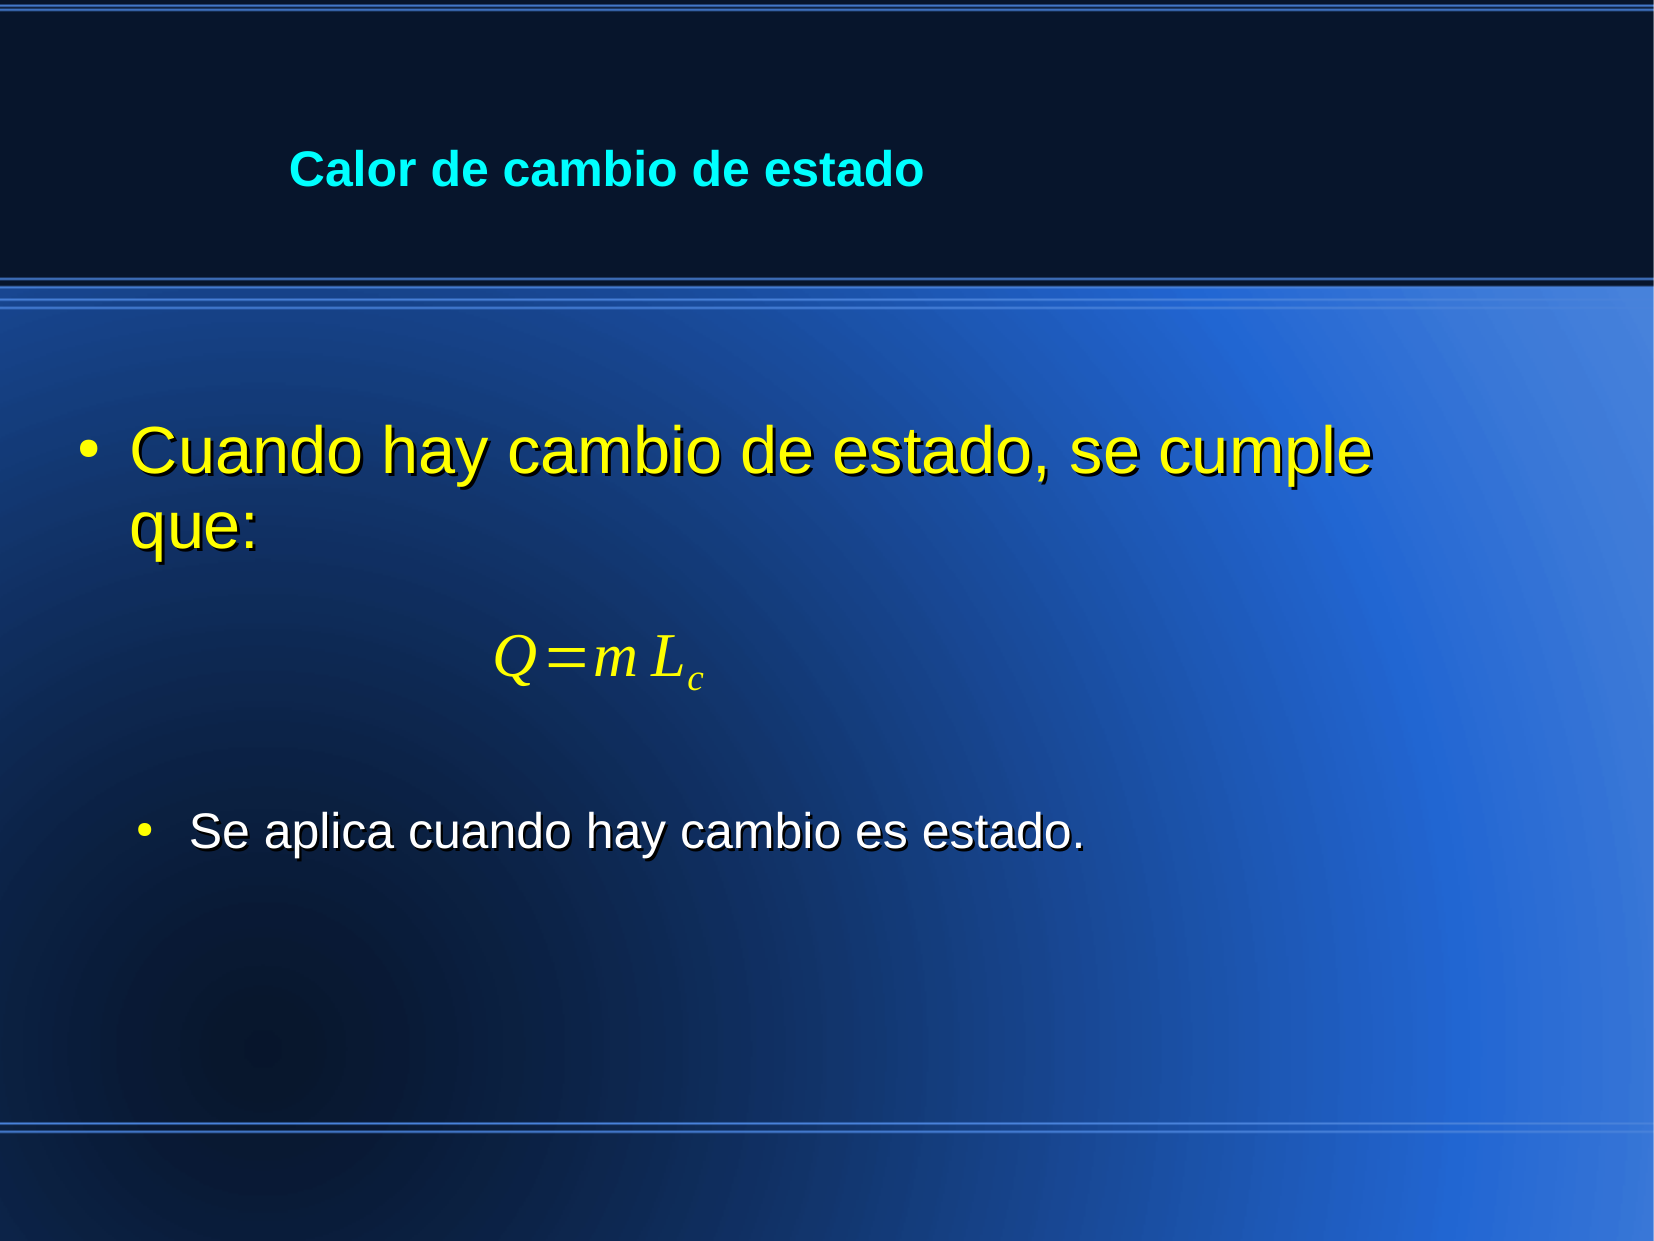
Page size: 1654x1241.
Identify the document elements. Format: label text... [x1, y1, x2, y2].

text_box Se aplica cuando hay cambio es estado. [118, 803, 1418, 945]
picture [0, 0, 1654, 1241]
chart [485, 620, 710, 700]
text_box Cuando hay cambio de estado, se cumple que: [59, 413, 1506, 563]
title Calor de cambio de estado [32, 118, 1182, 220]
